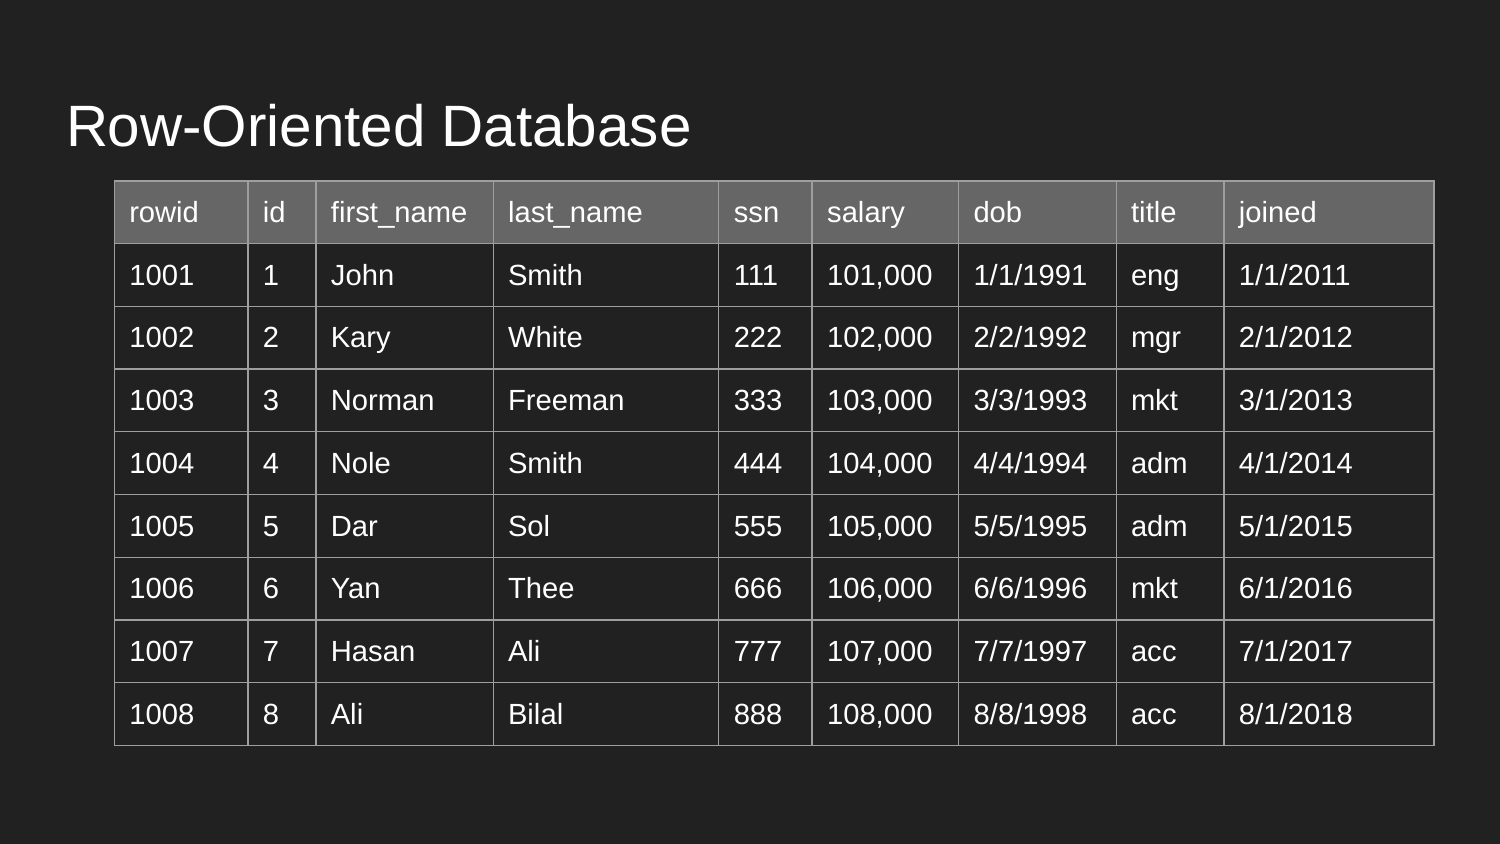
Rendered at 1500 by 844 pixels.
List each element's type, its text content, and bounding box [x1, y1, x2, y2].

table_cell 1 [249, 244, 315, 306]
table_cell 106,000 [813, 558, 958, 619]
table_cell 4 [249, 432, 315, 494]
table_cell 1006 [115, 558, 247, 619]
table_cell 1008 [115, 683, 247, 745]
table_cell 2/1/2012 [1225, 307, 1433, 368]
table_cell White [494, 307, 718, 368]
table_cell Hasan [317, 621, 493, 682]
table_cell 111 [719, 244, 811, 306]
table_header dob [959, 182, 1116, 243]
table_cell 222 [719, 307, 811, 368]
table_header first_name [317, 182, 493, 243]
table_cell 6/6/1996 [959, 558, 1116, 619]
table_header salary [813, 182, 958, 243]
table_cell 555 [719, 495, 811, 557]
table_header title [1117, 182, 1223, 243]
table_cell 8 [249, 683, 315, 745]
table_cell 101,000 [813, 244, 958, 306]
table_cell 4/4/1994 [959, 432, 1116, 494]
table_cell 1/1/2011 [1225, 244, 1433, 306]
table_cell 102,000 [813, 307, 958, 368]
table_cell acc [1117, 621, 1223, 682]
table_cell 333 [719, 370, 811, 431]
table_cell 444 [719, 432, 811, 494]
table_cell Bilal [494, 683, 718, 745]
table_cell Yan [317, 558, 493, 619]
table_cell mgr [1117, 307, 1223, 368]
table_cell adm [1117, 495, 1223, 557]
table_cell 3/1/2013 [1225, 370, 1433, 431]
table_header id [249, 182, 315, 243]
table_cell Nole [317, 432, 493, 494]
table_cell 3 [249, 370, 315, 431]
table_cell 666 [719, 558, 811, 619]
table_cell 8/1/2018 [1225, 683, 1433, 745]
table_cell 107,000 [813, 621, 958, 682]
table_cell 105,000 [813, 495, 958, 557]
table_cell Norman [317, 370, 493, 431]
table_cell 5/1/2015 [1225, 495, 1433, 557]
table_cell 1001 [115, 244, 247, 306]
table_header ssn [719, 182, 811, 243]
table_cell 6 [249, 558, 315, 619]
table_cell 7 [249, 621, 315, 682]
table_cell Freeman [494, 370, 718, 431]
table_cell Sol [494, 495, 718, 557]
table_cell 103,000 [813, 370, 958, 431]
table_cell John [317, 244, 493, 306]
table_cell 5/5/1995 [959, 495, 1116, 557]
table_cell Dar [317, 495, 493, 557]
title Row-Oriented Database [51, 72, 1449, 167]
table_cell Ali [317, 683, 493, 745]
table_cell 1003 [115, 370, 247, 431]
table_cell 3/3/1993 [959, 370, 1116, 431]
table_cell 5 [249, 495, 315, 557]
table_cell adm [1117, 432, 1223, 494]
table_cell 888 [719, 683, 811, 745]
table_cell Thee [494, 558, 718, 619]
table_header joined [1225, 182, 1433, 243]
table_cell 4/1/2014 [1225, 432, 1433, 494]
table_cell mkt [1117, 370, 1223, 431]
table_cell 8/8/1998 [959, 683, 1116, 745]
table_cell Ali [494, 621, 718, 682]
table_cell 6/1/2016 [1225, 558, 1433, 619]
table_cell 1004 [115, 432, 247, 494]
table_cell 7/7/1997 [959, 621, 1116, 682]
table_cell Smith [494, 432, 718, 494]
table_header last_name [494, 182, 718, 243]
table_cell acc [1117, 683, 1223, 745]
table_cell 1/1/1991 [959, 244, 1116, 306]
table_cell 777 [719, 621, 811, 682]
table_cell 108,000 [813, 683, 958, 745]
table_cell Smith [494, 244, 718, 306]
table_cell eng [1117, 244, 1223, 306]
table_header rowid [115, 182, 247, 243]
table_cell 2/2/1992 [959, 307, 1116, 368]
table_cell mkt [1117, 558, 1223, 619]
table_cell 104,000 [813, 432, 958, 494]
table_cell 2 [249, 307, 315, 368]
table_cell 1007 [115, 621, 247, 682]
table_cell Kary [317, 307, 493, 368]
table_cell 1005 [115, 495, 247, 557]
table_cell 7/1/2017 [1225, 621, 1433, 682]
table_cell 1002 [115, 307, 247, 368]
